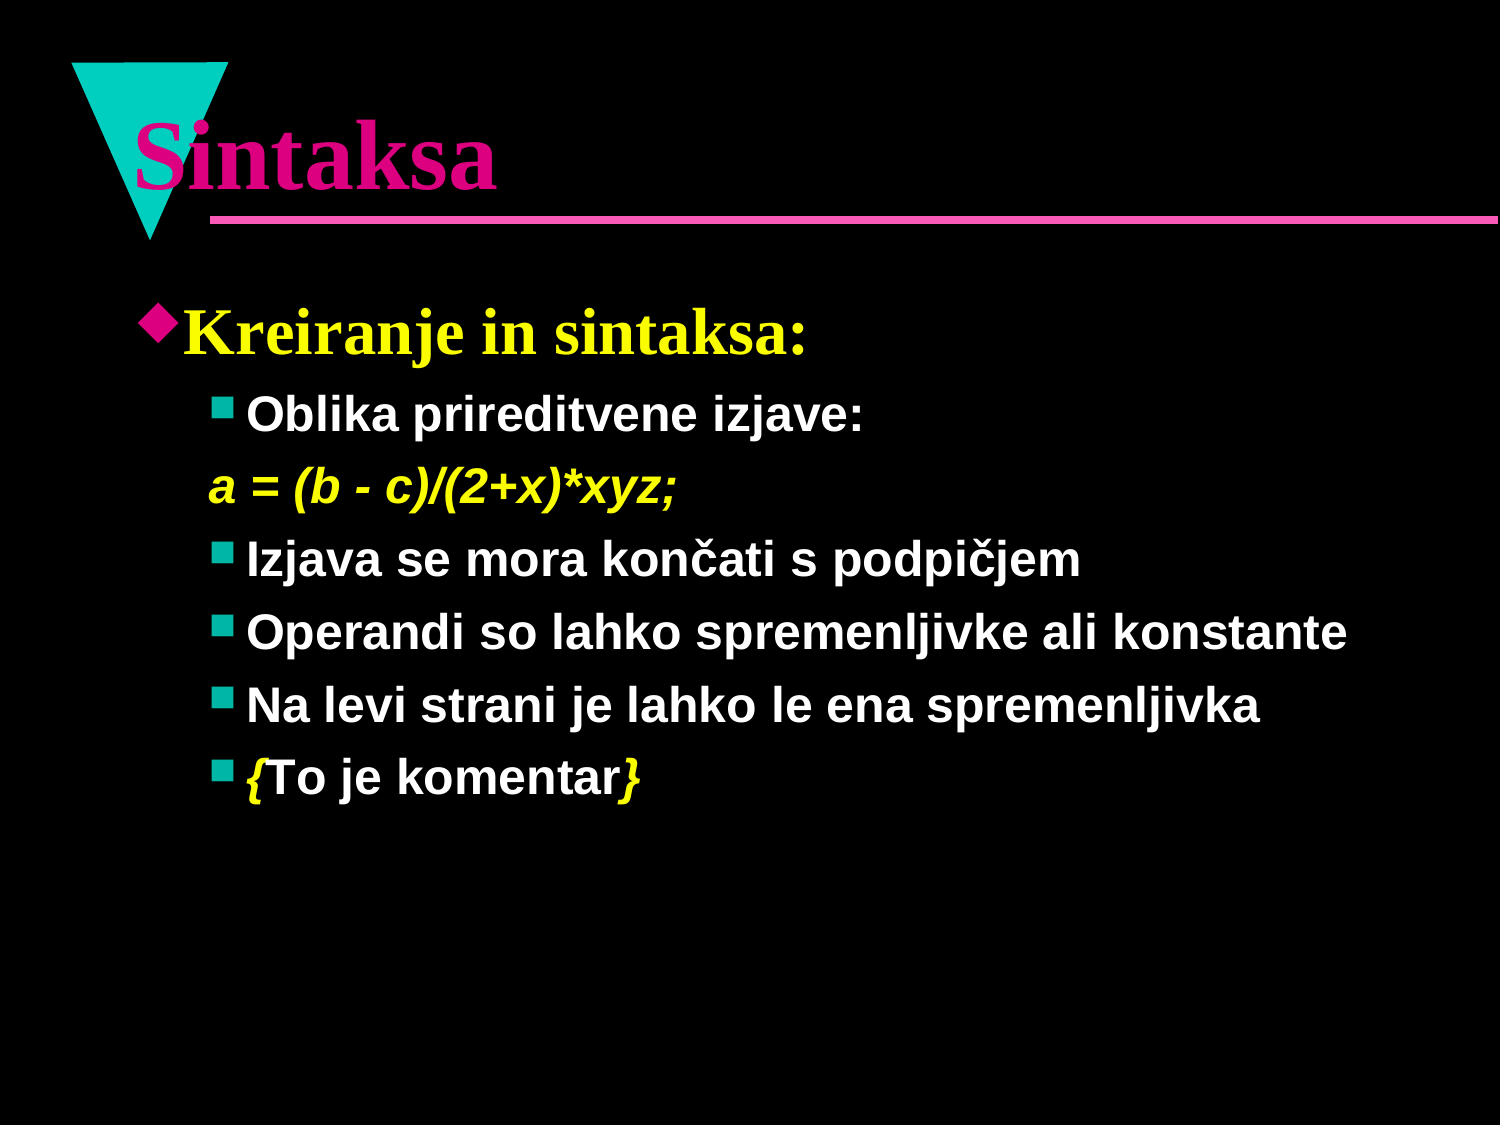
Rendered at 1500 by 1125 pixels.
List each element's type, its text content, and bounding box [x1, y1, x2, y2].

title Sintaksa [117, 63, 1500, 251]
list Kreiranje in sintaksa: Oblika prireditvene izjave: a = (b - c)/(2+x)*xyz; Izjava se mora končati s podpičjem Operandi so lahko spremenljivke ali konstante Na levi strani je lahko le ena spremenljivka {To je komentar} [118, 289, 1498, 965]
